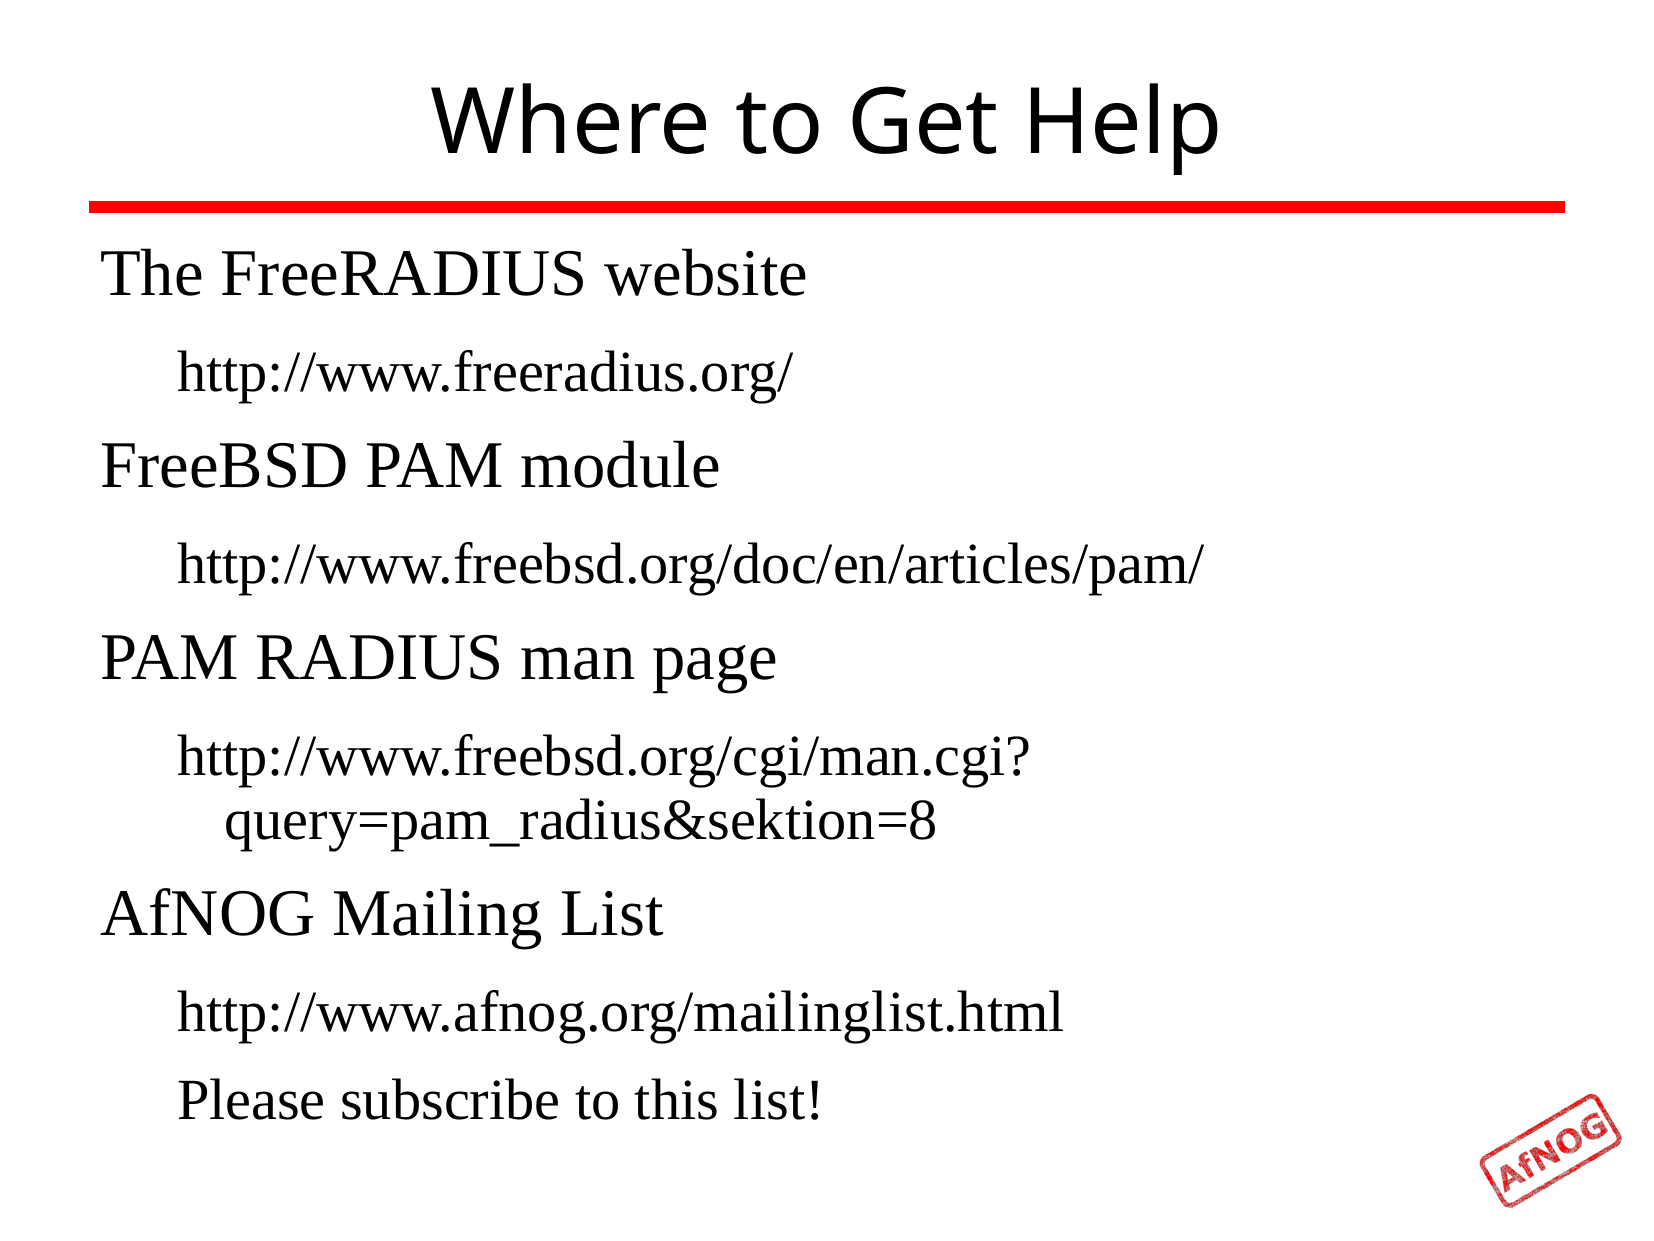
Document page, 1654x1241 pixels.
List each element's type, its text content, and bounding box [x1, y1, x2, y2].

picture [1476, 1090, 1625, 1211]
list The FreeRADIUS website http://www.freeradius.org/ FreeBSD PAM module http://www.freebsd.org/doc/en/articles/pam/ PAM RADIUS man page http://www.freebsd.org/cgi/man.cgi?query=pam_radius&sektion=8 AfNOG Mailing List http://www.afnog.org/mailinglist.html Please subscribe to this list! [82, 236, 1571, 1133]
title Where to Get Help [88, 29, 1565, 207]
